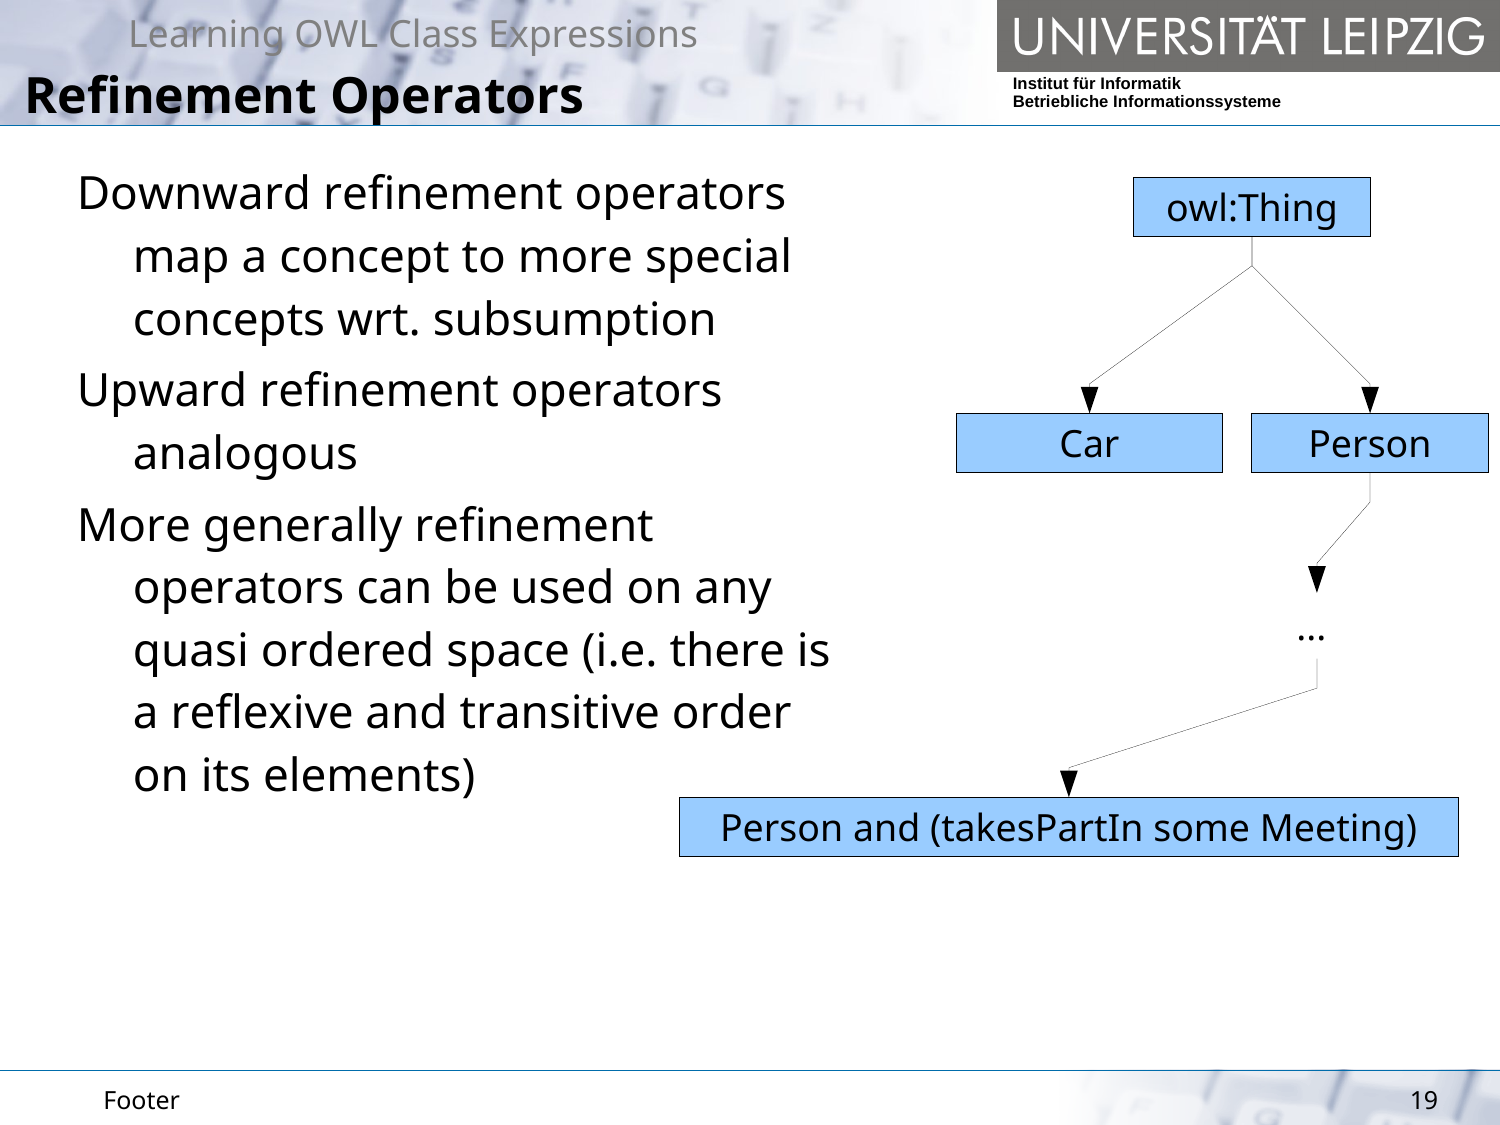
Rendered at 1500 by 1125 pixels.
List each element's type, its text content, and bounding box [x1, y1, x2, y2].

text_box owl:Thing [1133, 177, 1371, 237]
title Refinement Operators [24, 63, 1034, 125]
picture [1057, 1071, 1500, 1125]
text_box ... [1281, 592, 1353, 654]
list Downward refinement operators map a concept to more special concepts wrt. subsumption Upward refinement operators analogous More generally refinement operators can be used on any quasi ordered space (i.e. there is a reflexive and transitive order on its elements) [76, 160, 857, 1034]
picture [0, 0, 1500, 125]
text_box Person and (takesPartIn some Meeting) [679, 797, 1459, 857]
text_box Car [956, 413, 1223, 473]
text_box Person [1251, 413, 1489, 473]
